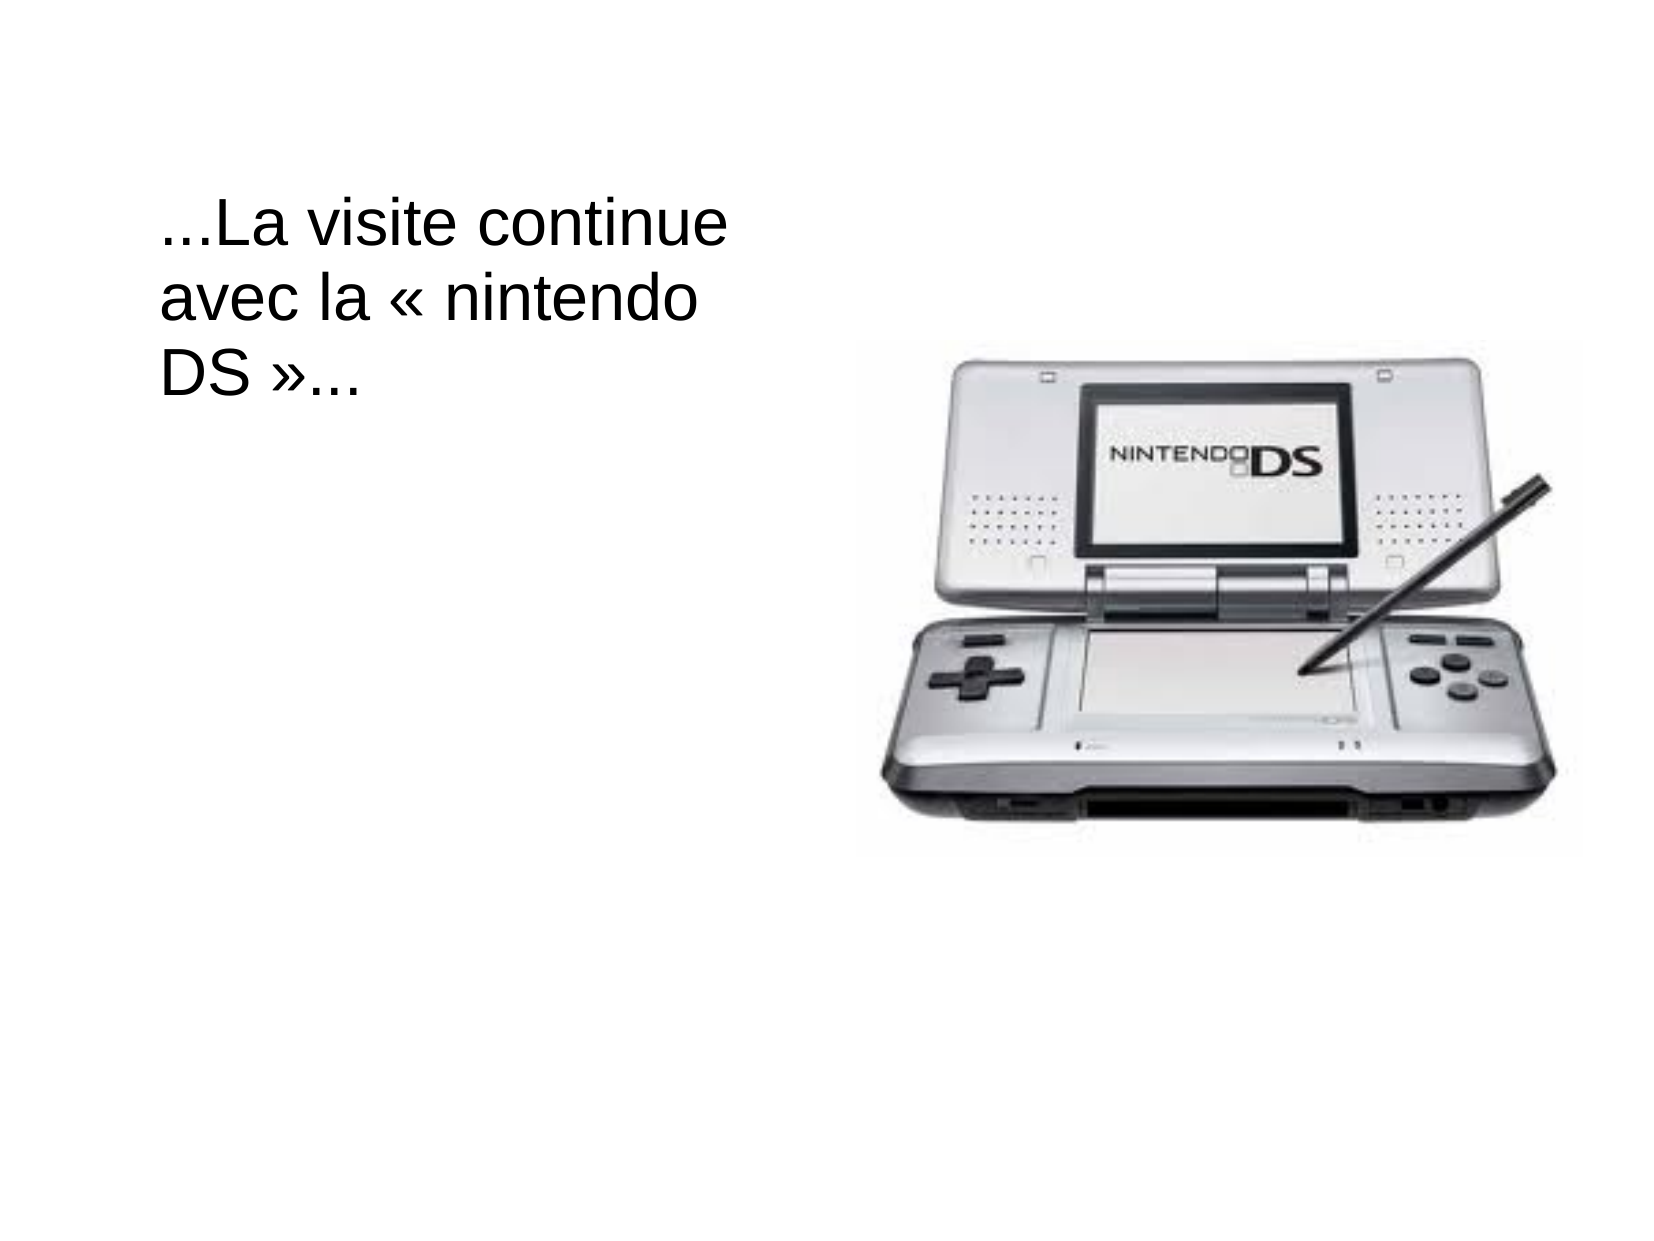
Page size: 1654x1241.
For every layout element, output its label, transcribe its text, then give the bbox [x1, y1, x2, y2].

list ...La visite continue avec la « nintendo DS »... [88, 185, 815, 1004]
picture [856, 340, 1583, 857]
